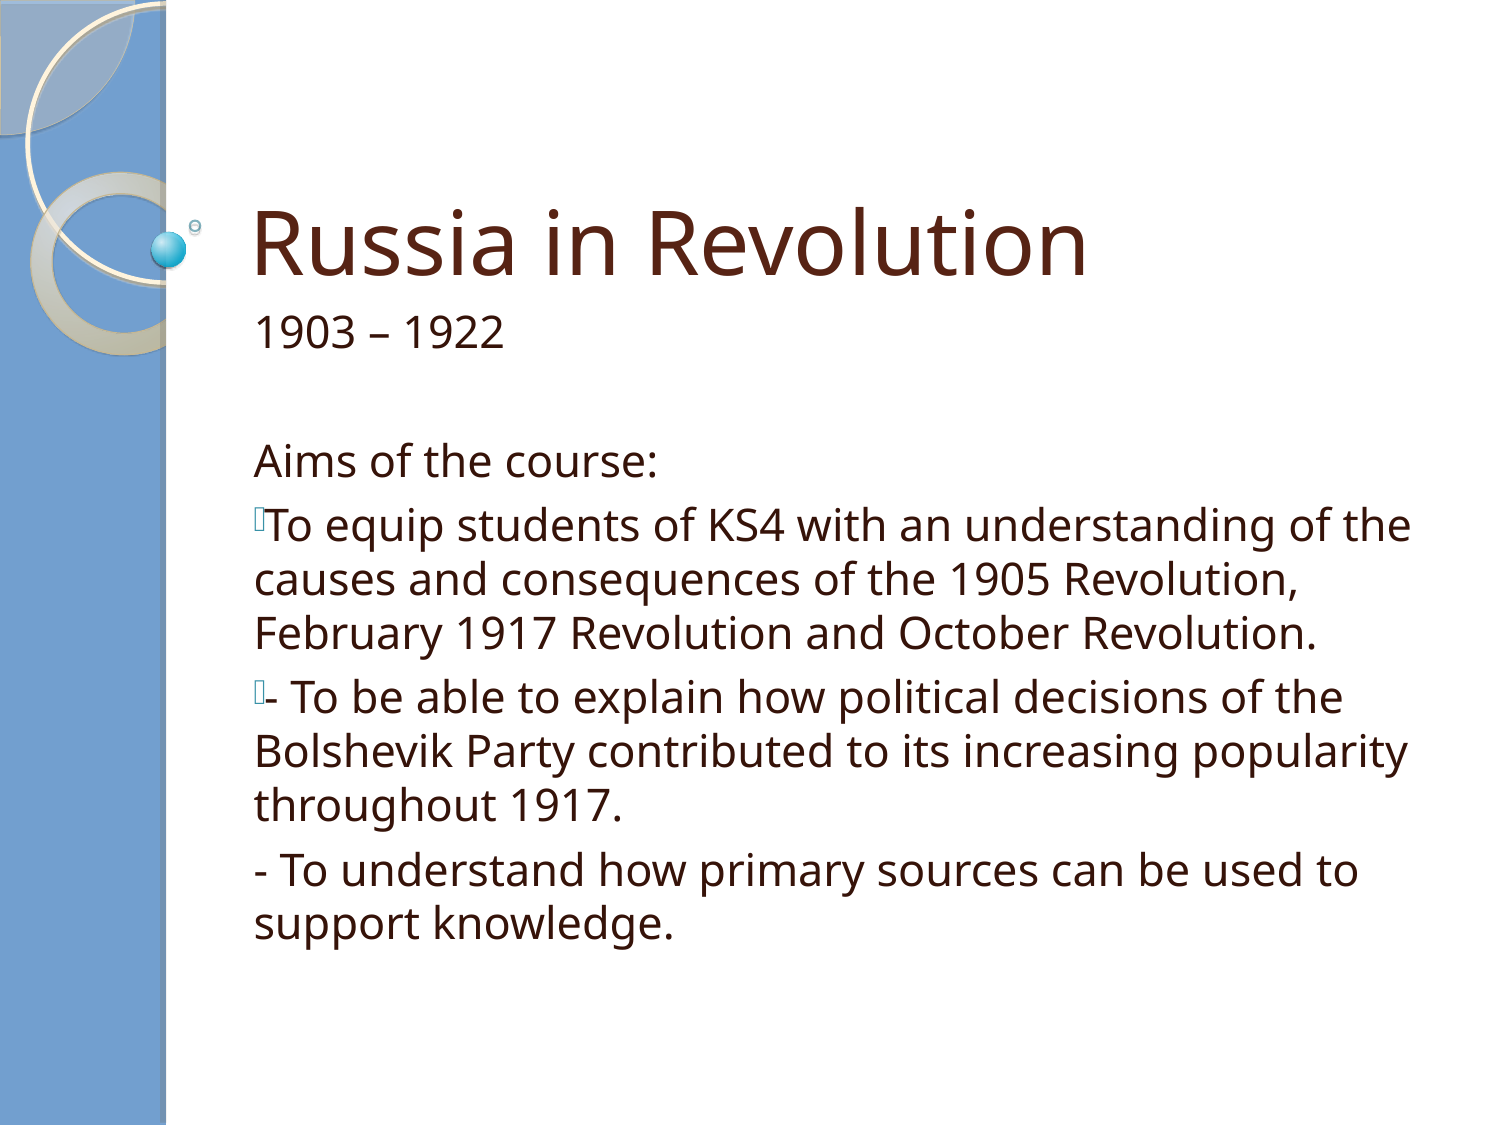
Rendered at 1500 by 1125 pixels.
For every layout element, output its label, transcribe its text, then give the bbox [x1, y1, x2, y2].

subtitle 1903 – 1922 Aims of the course: To equip students of KS4 with an understanding of the causes and consequences of the 1905 Revolution, February 1917 Revolution and October Revolution. - To be able to explain how political decisions of the Bolshevik Party contributed to its increasing popularity throughout 1917. - To understand how primary sources can be used to support knowledge. [234, 303, 1450, 961]
title Russia in Revolution [234, 59, 1450, 301]
